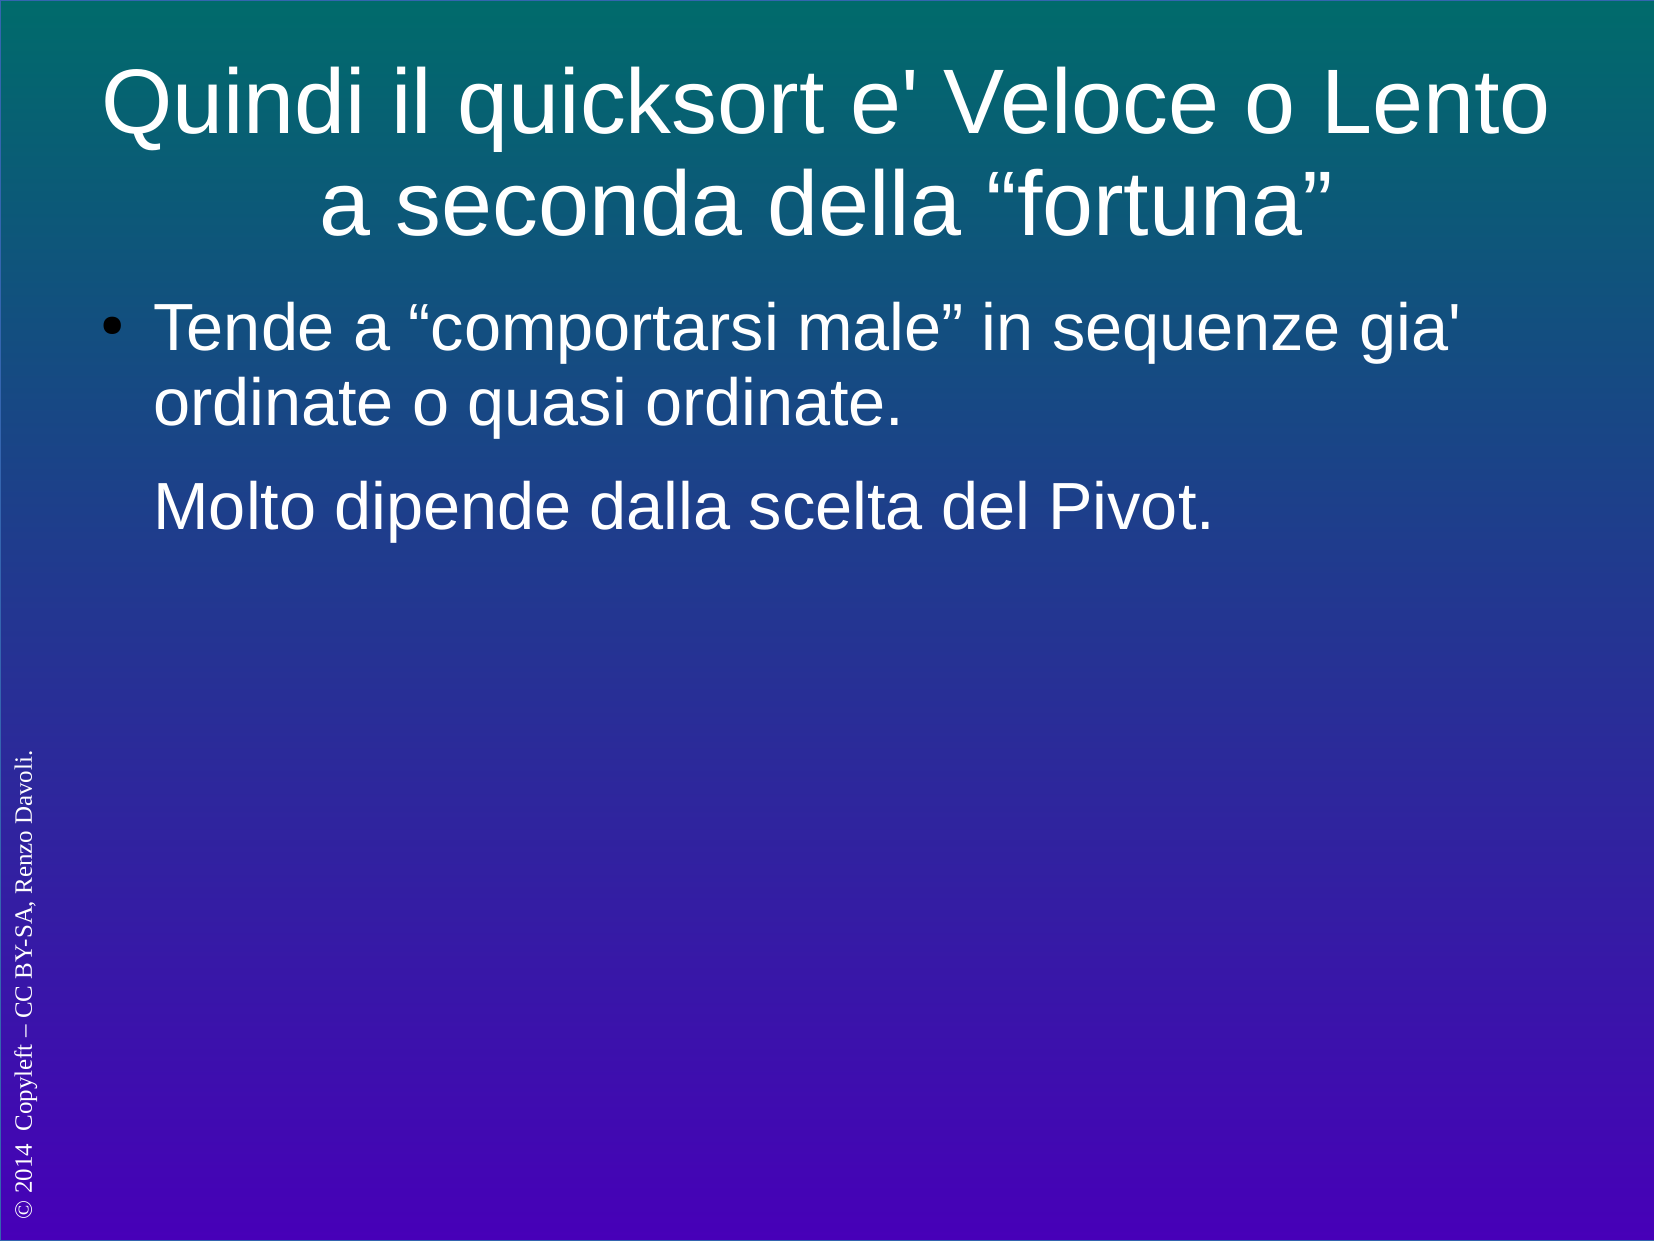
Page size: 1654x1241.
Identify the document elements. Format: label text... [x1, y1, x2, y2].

title Quindi il quicksort e' Veloce o Lento a seconda della “fortuna” [82, 49, 1571, 257]
list Tende a “comportarsi male” in sequenze gia' ordinate o quasi ordinate. Molto dipende dalla scelta del Pivot. [82, 290, 1571, 1010]
